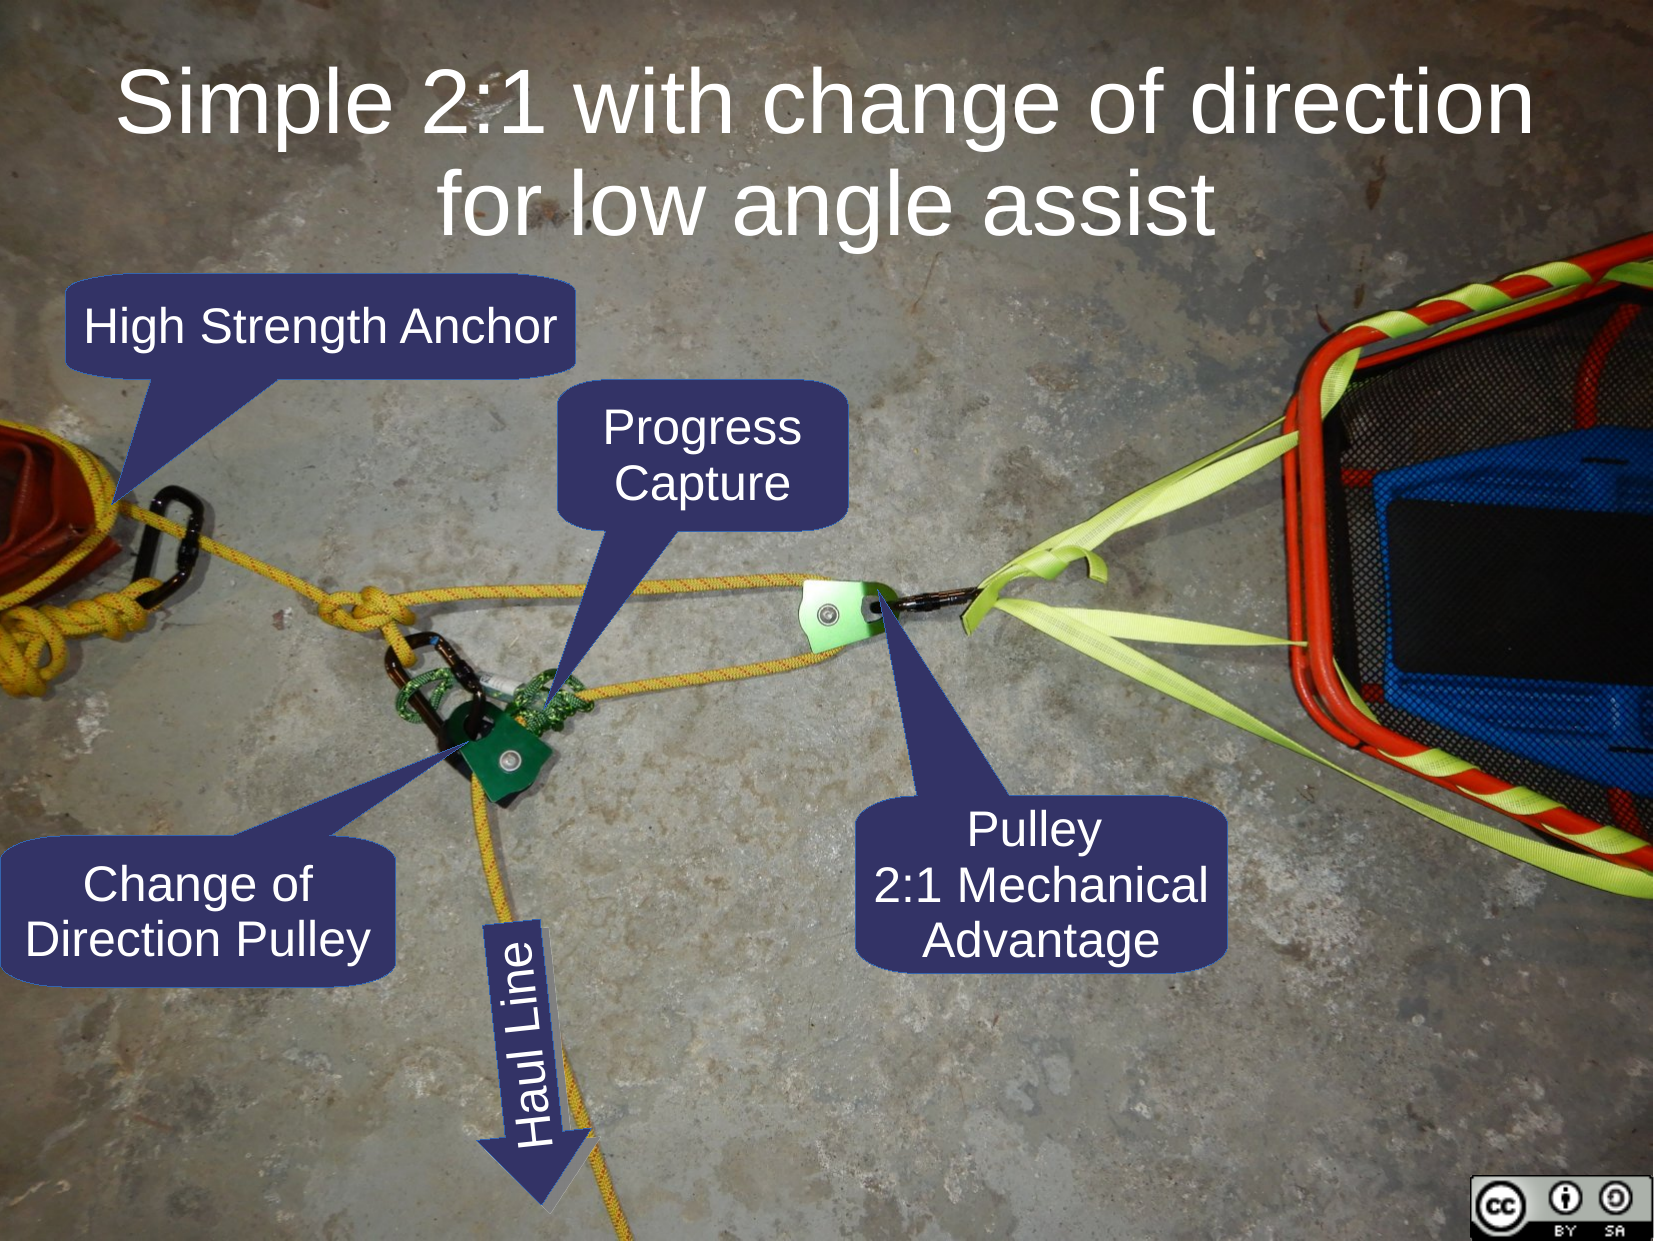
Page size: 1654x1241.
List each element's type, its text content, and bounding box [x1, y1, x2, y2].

text_box Change of Direction Pulley [0, 741, 469, 988]
text_box Pulley 2:1 Mechanical Advantage [855, 589, 1228, 974]
text_box Haul Line [476, 919, 592, 1205]
picture [0, 0, 1654, 1241]
text_box High Strength Anchor [65, 273, 576, 505]
title Simple 2:1 with change of direction for low angle assist [82, 49, 1571, 257]
text_box Progress Capture [543, 379, 849, 710]
